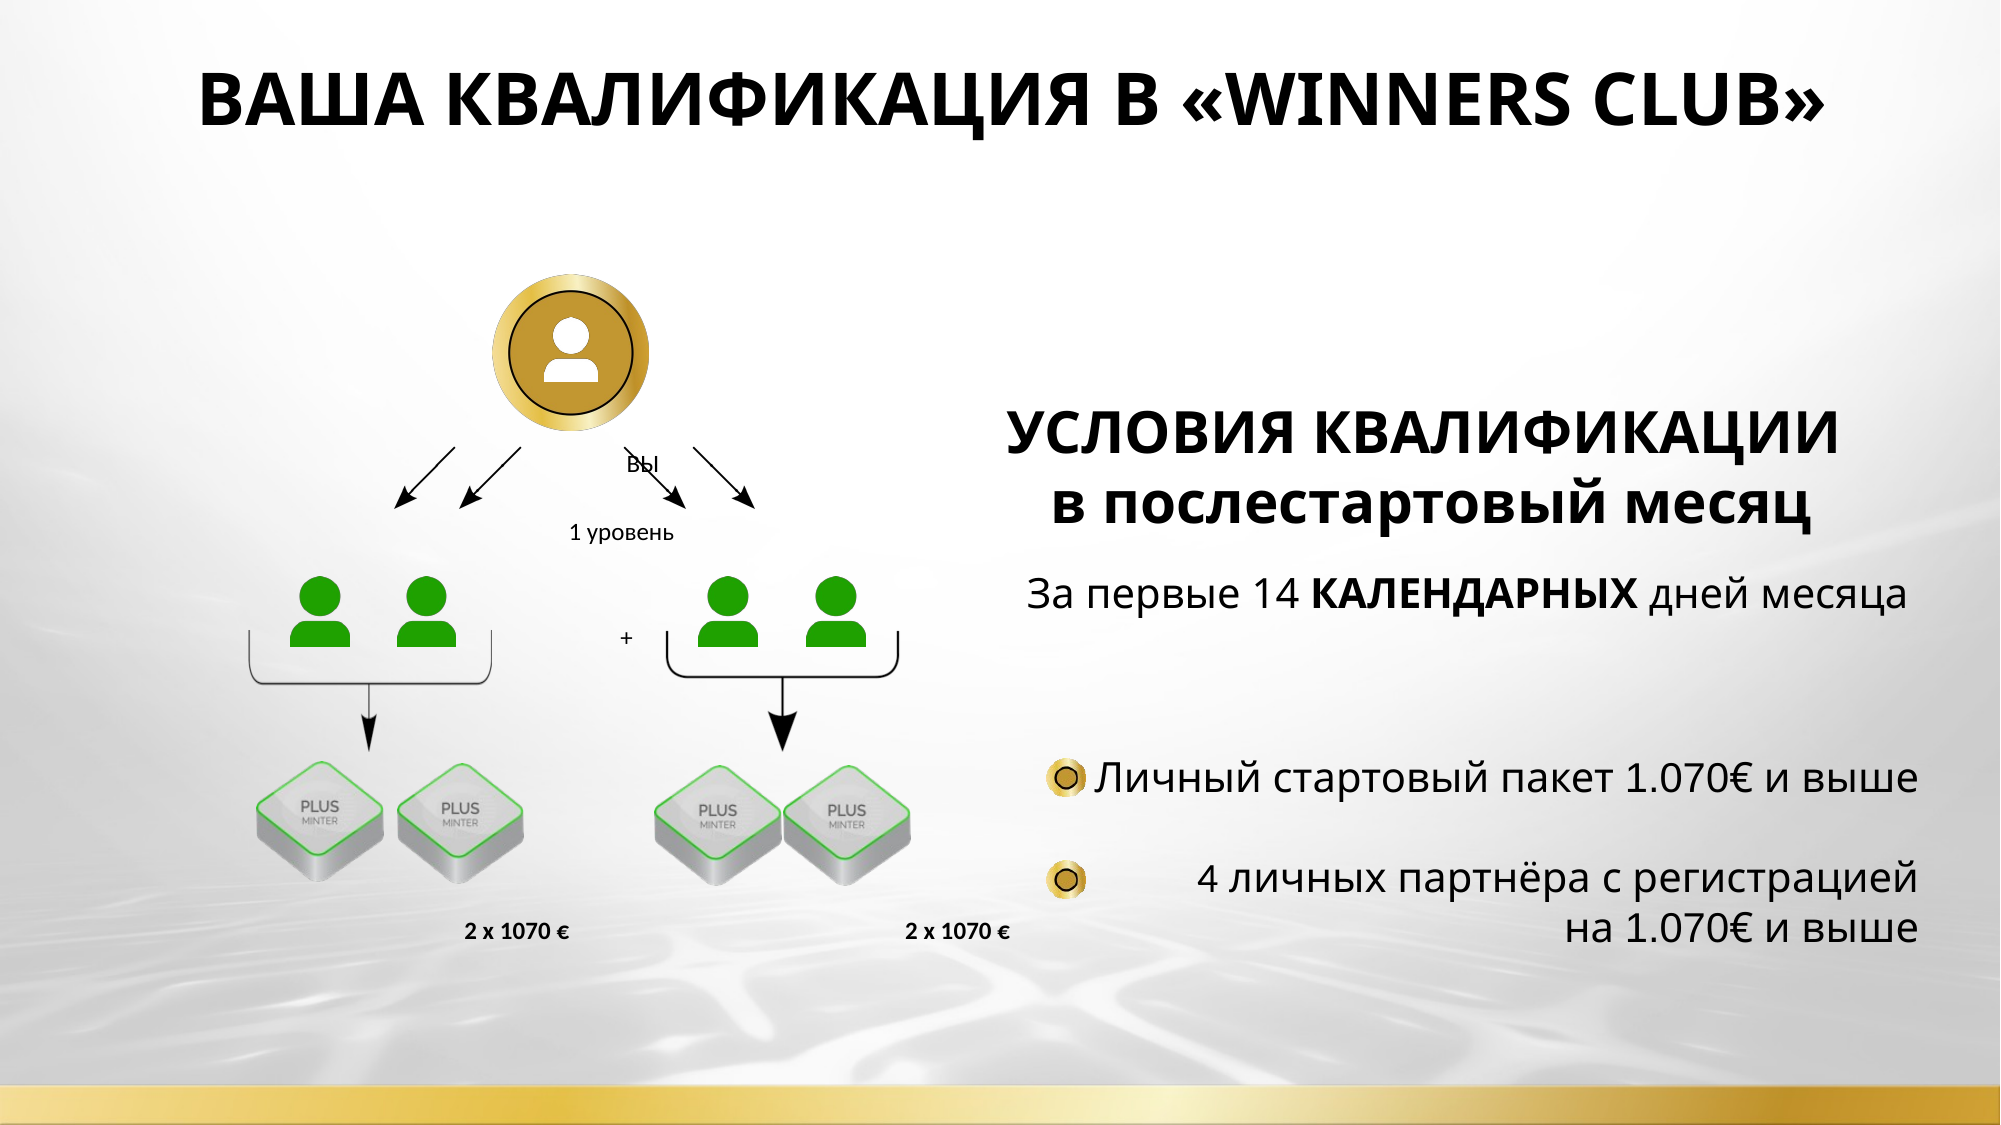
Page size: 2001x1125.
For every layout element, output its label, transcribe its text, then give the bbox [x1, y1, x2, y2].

picture [0, 0, 2000, 1125]
text_box За первые 14 КАЛЕНДАРНЫХ дней месяца [1011, 559, 1935, 624]
text_box 1 уровень [465, 508, 682, 554]
text_box ВЫ [496, 440, 667, 486]
text_box + [517, 613, 641, 659]
text_box ВЫ [471, 440, 513, 482]
text_box 2 х 1070 € [557, 906, 1024, 952]
text_box 2 х 1070 € [110, 906, 557, 952]
text_box ВАША КВАЛИФИКАЦИЯ В «WINNERS CLUB» [65, 45, 1941, 148]
text_box УСЛОВИЯ КВАЛИФИКАЦИИ в послестартовый месяц [998, 388, 1865, 543]
text_box Личный стартовый пакет 1.070€ и выше 4 личных партнёра с регистрацией на 1.070€ и выше [1086, 642, 1927, 958]
